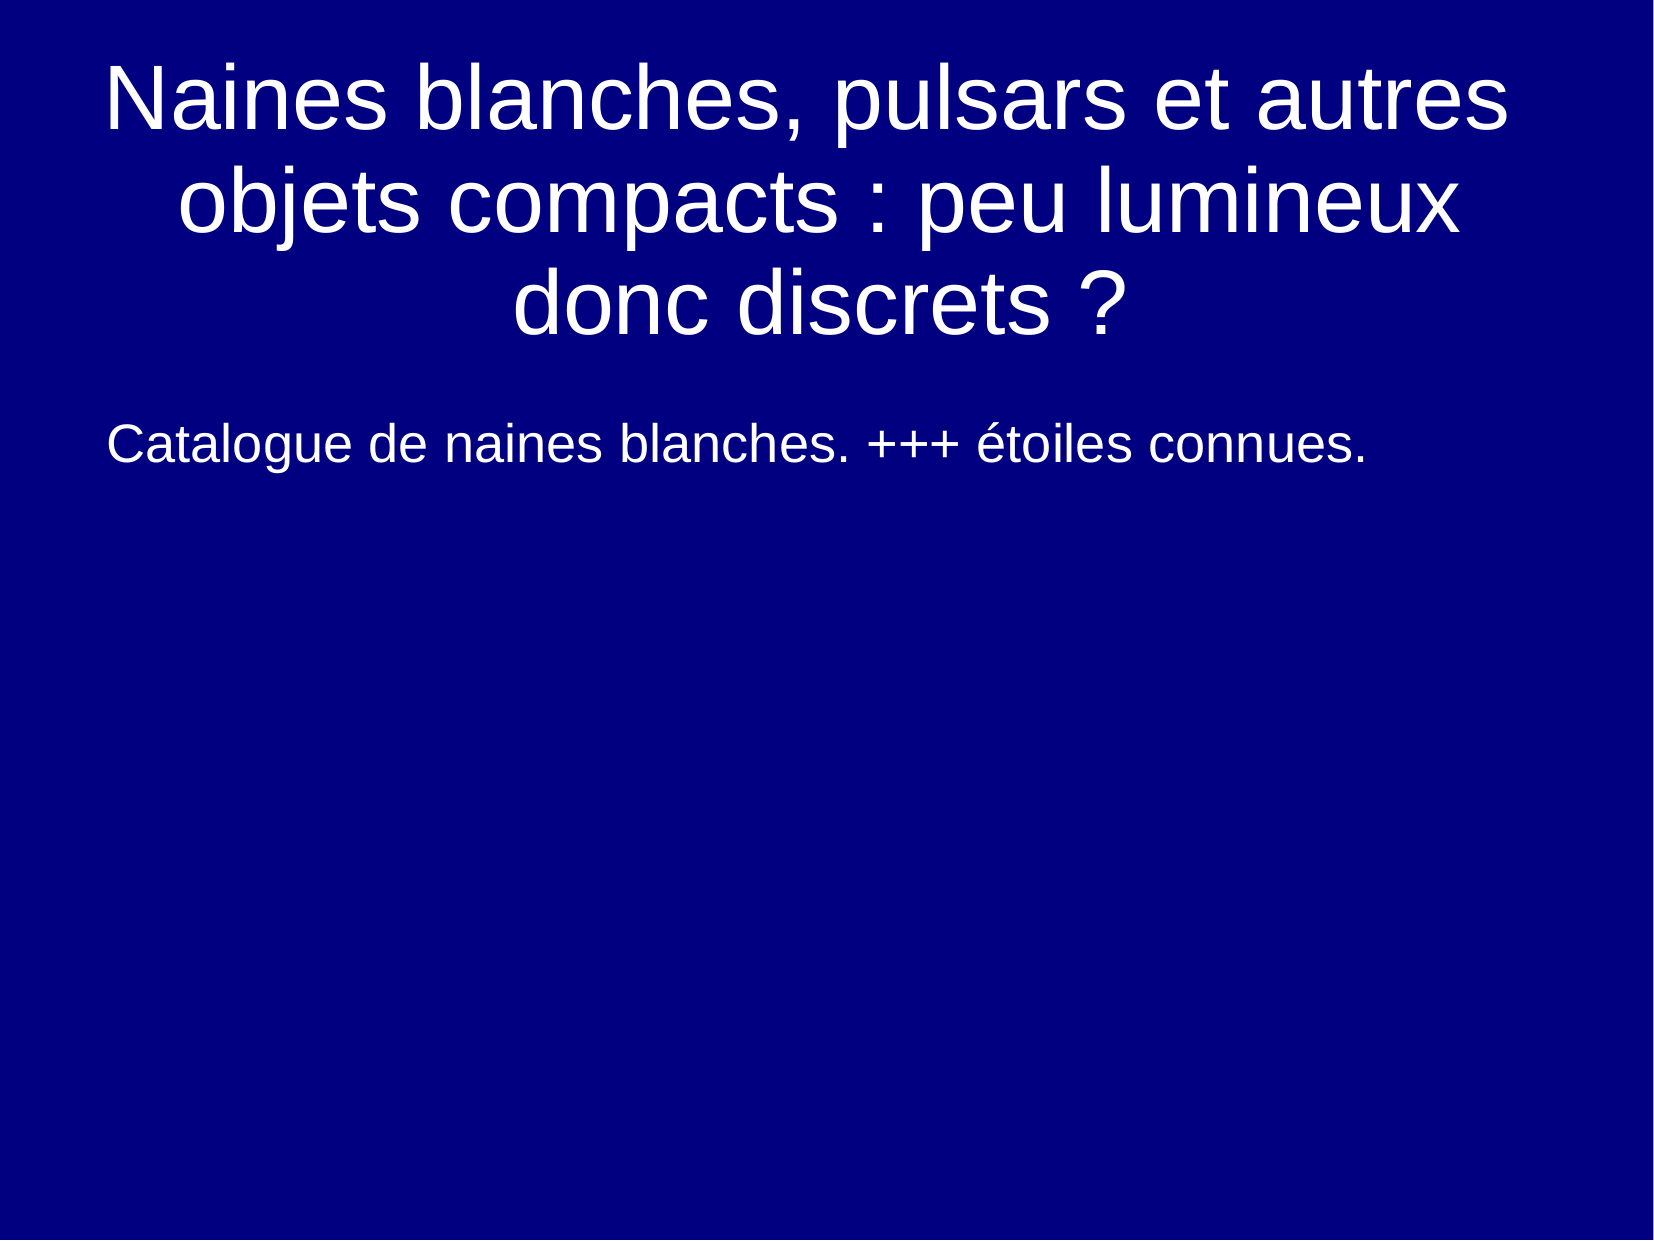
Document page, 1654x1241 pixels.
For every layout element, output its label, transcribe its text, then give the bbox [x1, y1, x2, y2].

title Naines blanches, pulsars et autres objets compacts : peu lumineux donc discrets ? [76, 46, 1565, 355]
list Catalogue de naines blanches. +++ étoiles connues. [88, 413, 1577, 1063]
